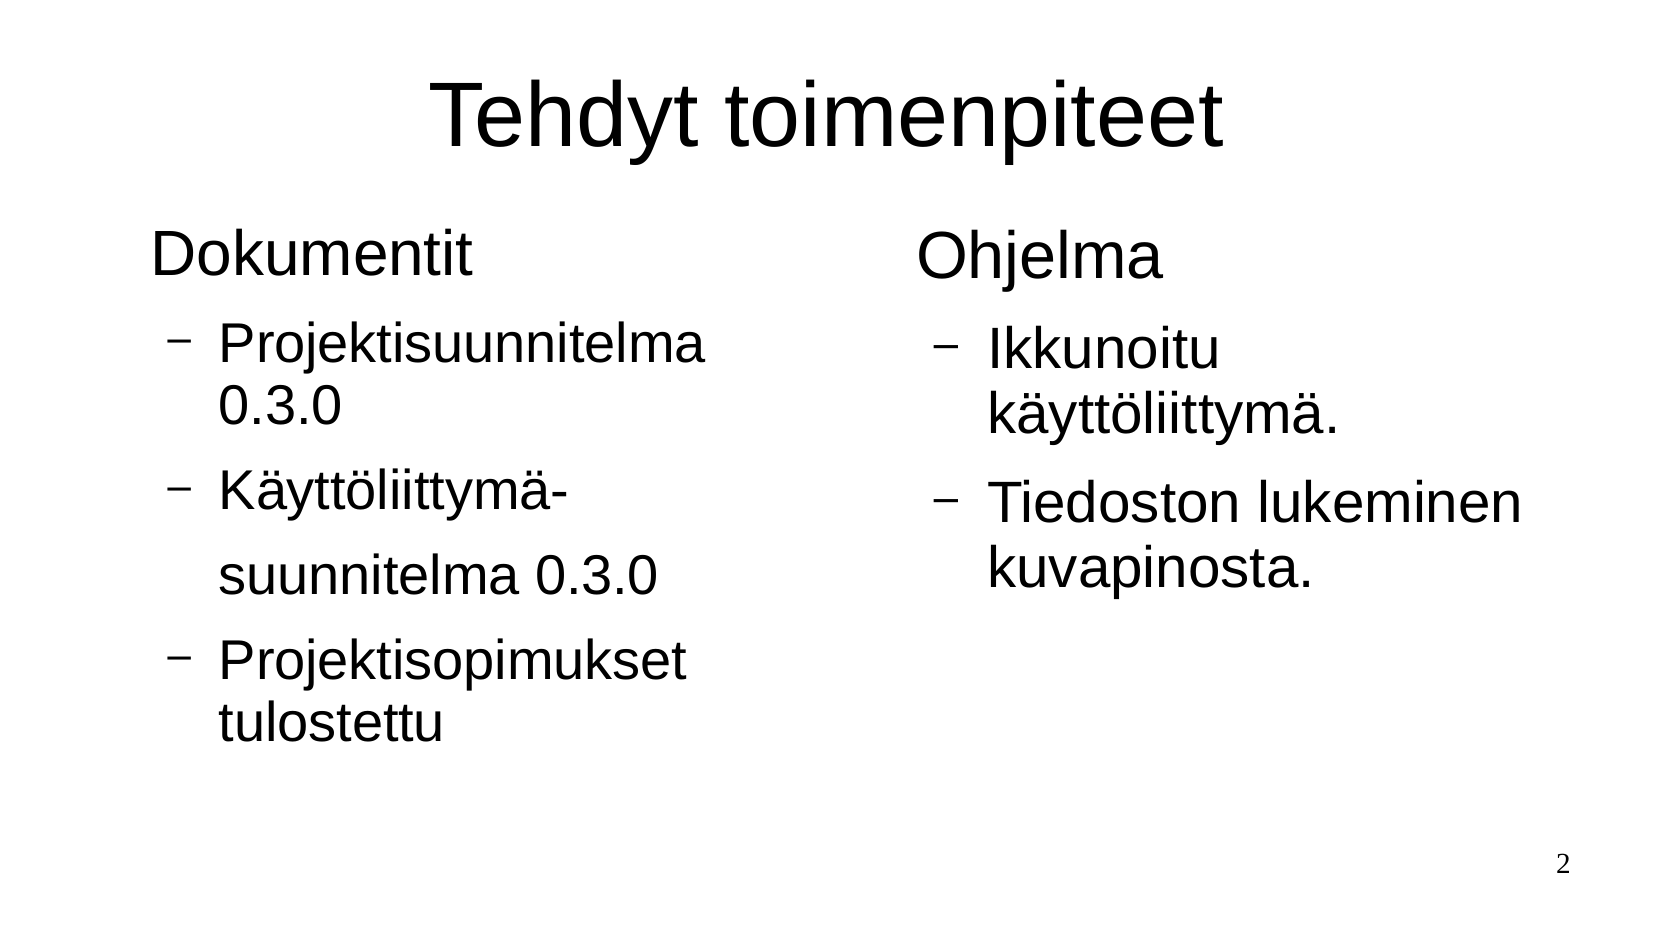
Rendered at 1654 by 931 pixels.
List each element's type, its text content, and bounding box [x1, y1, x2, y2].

list Ohjelma Ikkunoitu käyttöliittymä. Tiedoston lukeminen kuvapinosta. [845, 217, 1572, 758]
list Dokumentit Projektisuunnitelma 0.3.0 Käyttöliittymä- suunnitelma 0.3.0 Projektisopimukset tulostettu [82, 217, 809, 758]
title Tehdyt toimenpiteet [82, 37, 1571, 193]
